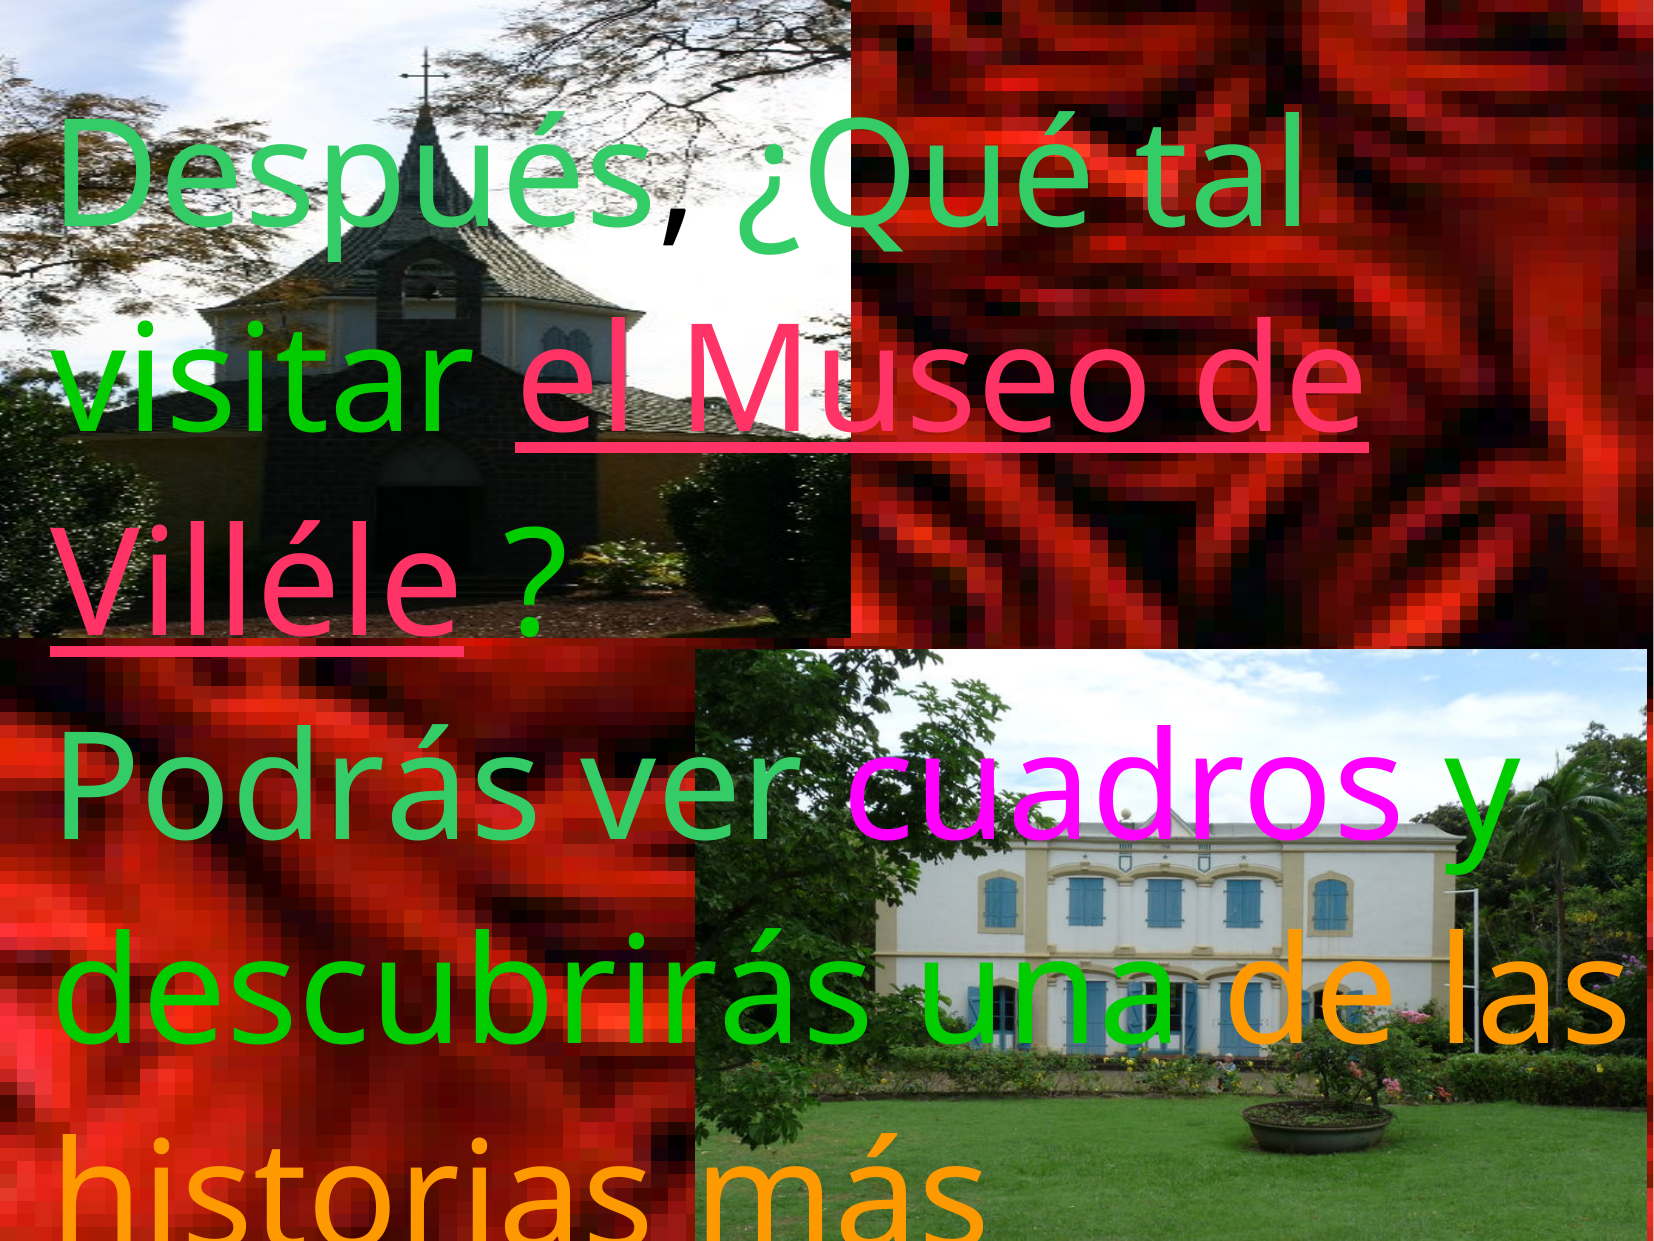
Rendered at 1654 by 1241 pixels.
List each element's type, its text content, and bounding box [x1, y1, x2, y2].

text_box Después, ¿Qué tal visitar el Museo de Villéle ? Podrás ver cuadros y descubrirás una de las historias más importantes de la isla, la de la señora Debassayns. [35, 59, 1654, 1241]
picture [0, 0, 1654, 1241]
